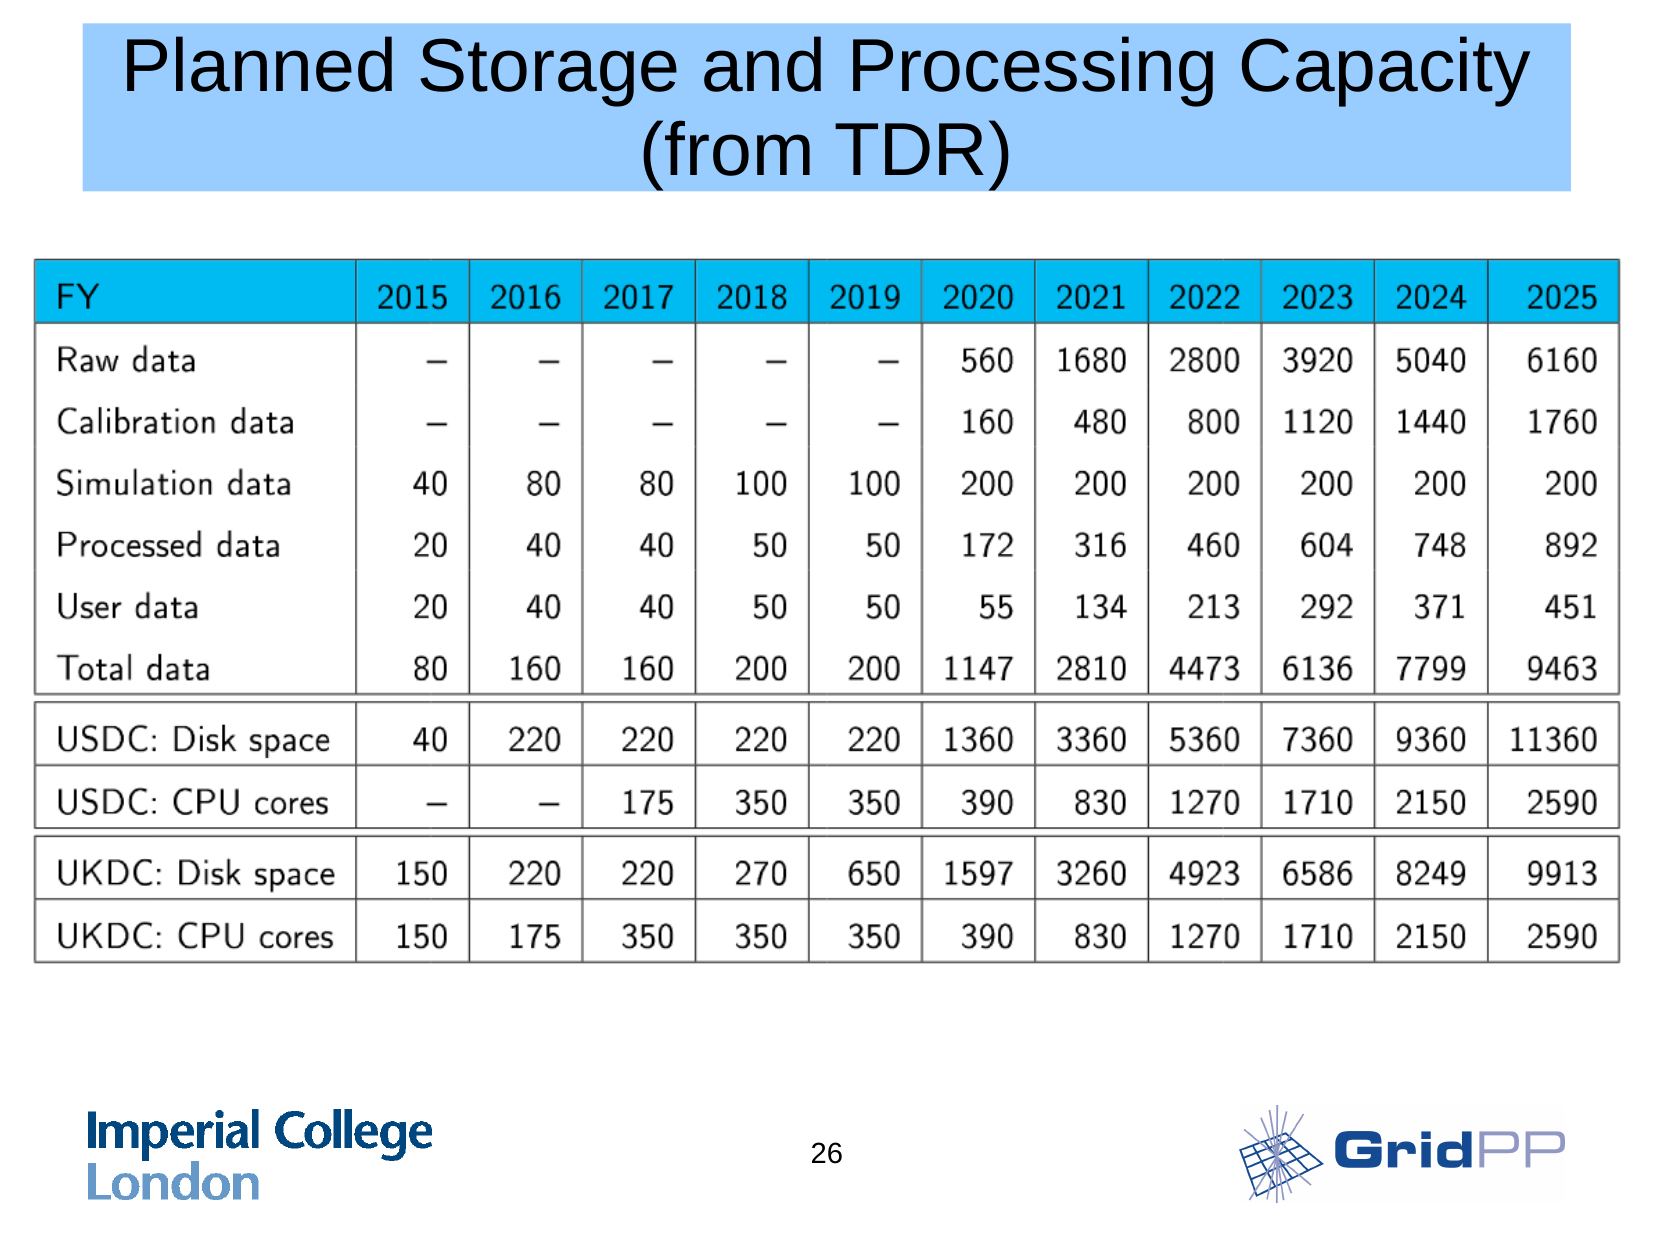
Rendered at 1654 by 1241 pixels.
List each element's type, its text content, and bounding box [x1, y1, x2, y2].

picture [27, 252, 1626, 969]
picture [1239, 1105, 1565, 1203]
picture [88, 1109, 432, 1200]
title Planned Storage and Processing Capacity (from TDR) [82, 23, 1571, 192]
